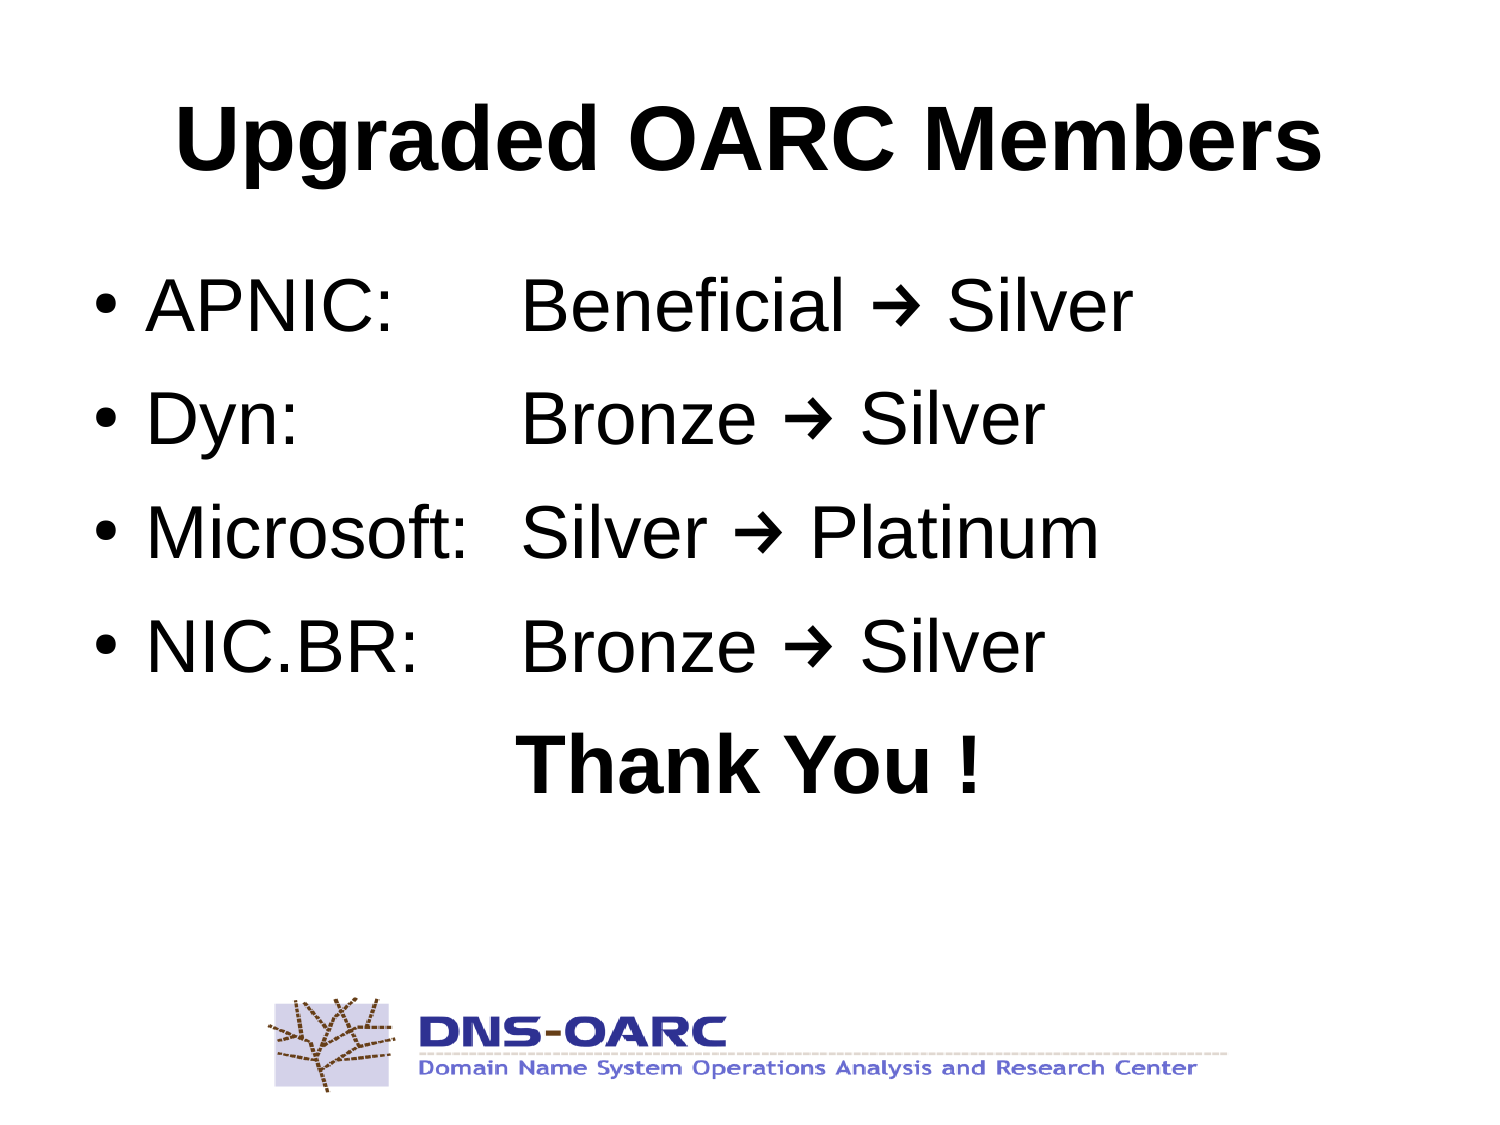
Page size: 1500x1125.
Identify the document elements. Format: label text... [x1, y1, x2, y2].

title Upgraded OARC Members [75, 44, 1425, 233]
picture [214, 991, 1259, 1099]
list APNIC: Beneficial → Silver Dyn: Bronze → Silver Microsoft: Silver → Platinum NIC.BR: Bronze → Silver Thank You ! [75, 263, 1425, 916]
